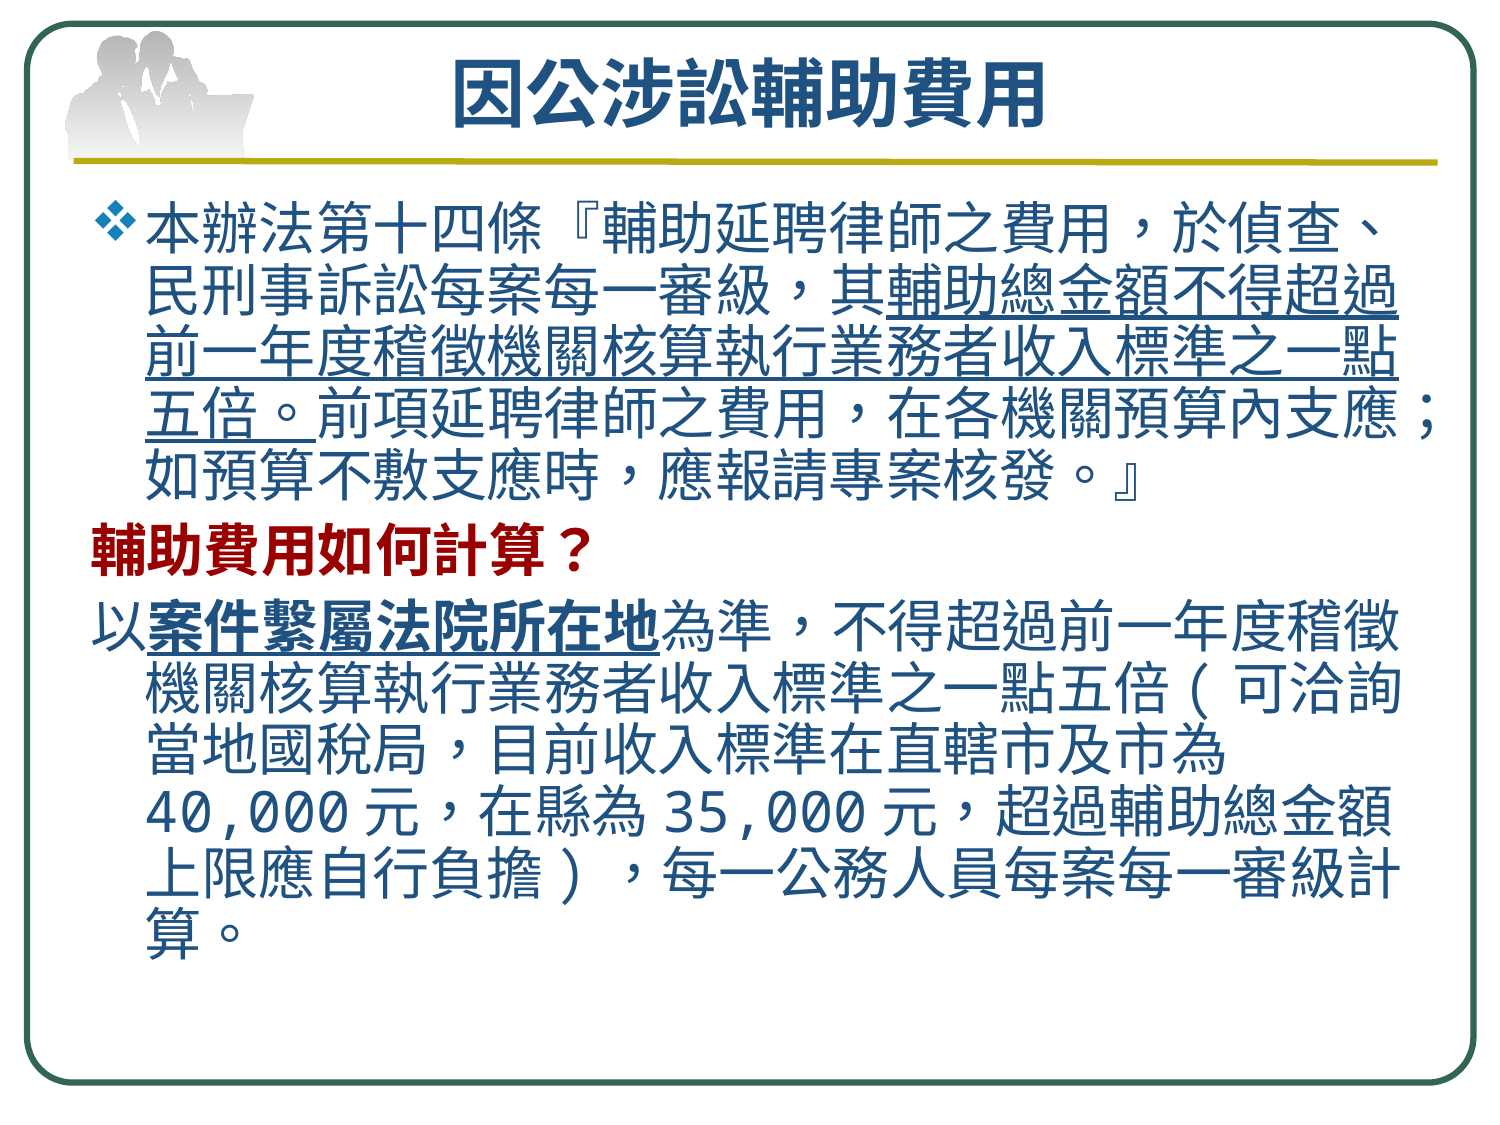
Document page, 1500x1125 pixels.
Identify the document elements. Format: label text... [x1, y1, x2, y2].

list 本辦法第十四條『輔助延聘律師之費用，於偵查、民刑事訴訟每案每一審級，其輔助總金額不得超過前一年度稽徵機關核算執行業務者收入標準之一點五倍。前項延聘律師之費用，在各機關預算內支應；如預算不敷支應時，應報請專案核發。』 輔助費用如何計算？ 以案件繫屬法院所在地為準，不得超過前一年度稽徵機關核算執行業務者收入標準之一點五倍(可洽詢當地國稅局，目前收入標準在直轄市及市為40,000元，在縣為35,000元，超過輔助總金額上限應自行負擔)，每一公務人員每案每一審級計算。 [75, 192, 1426, 1032]
title 因公涉訟輔助費用 [75, 45, 1426, 138]
